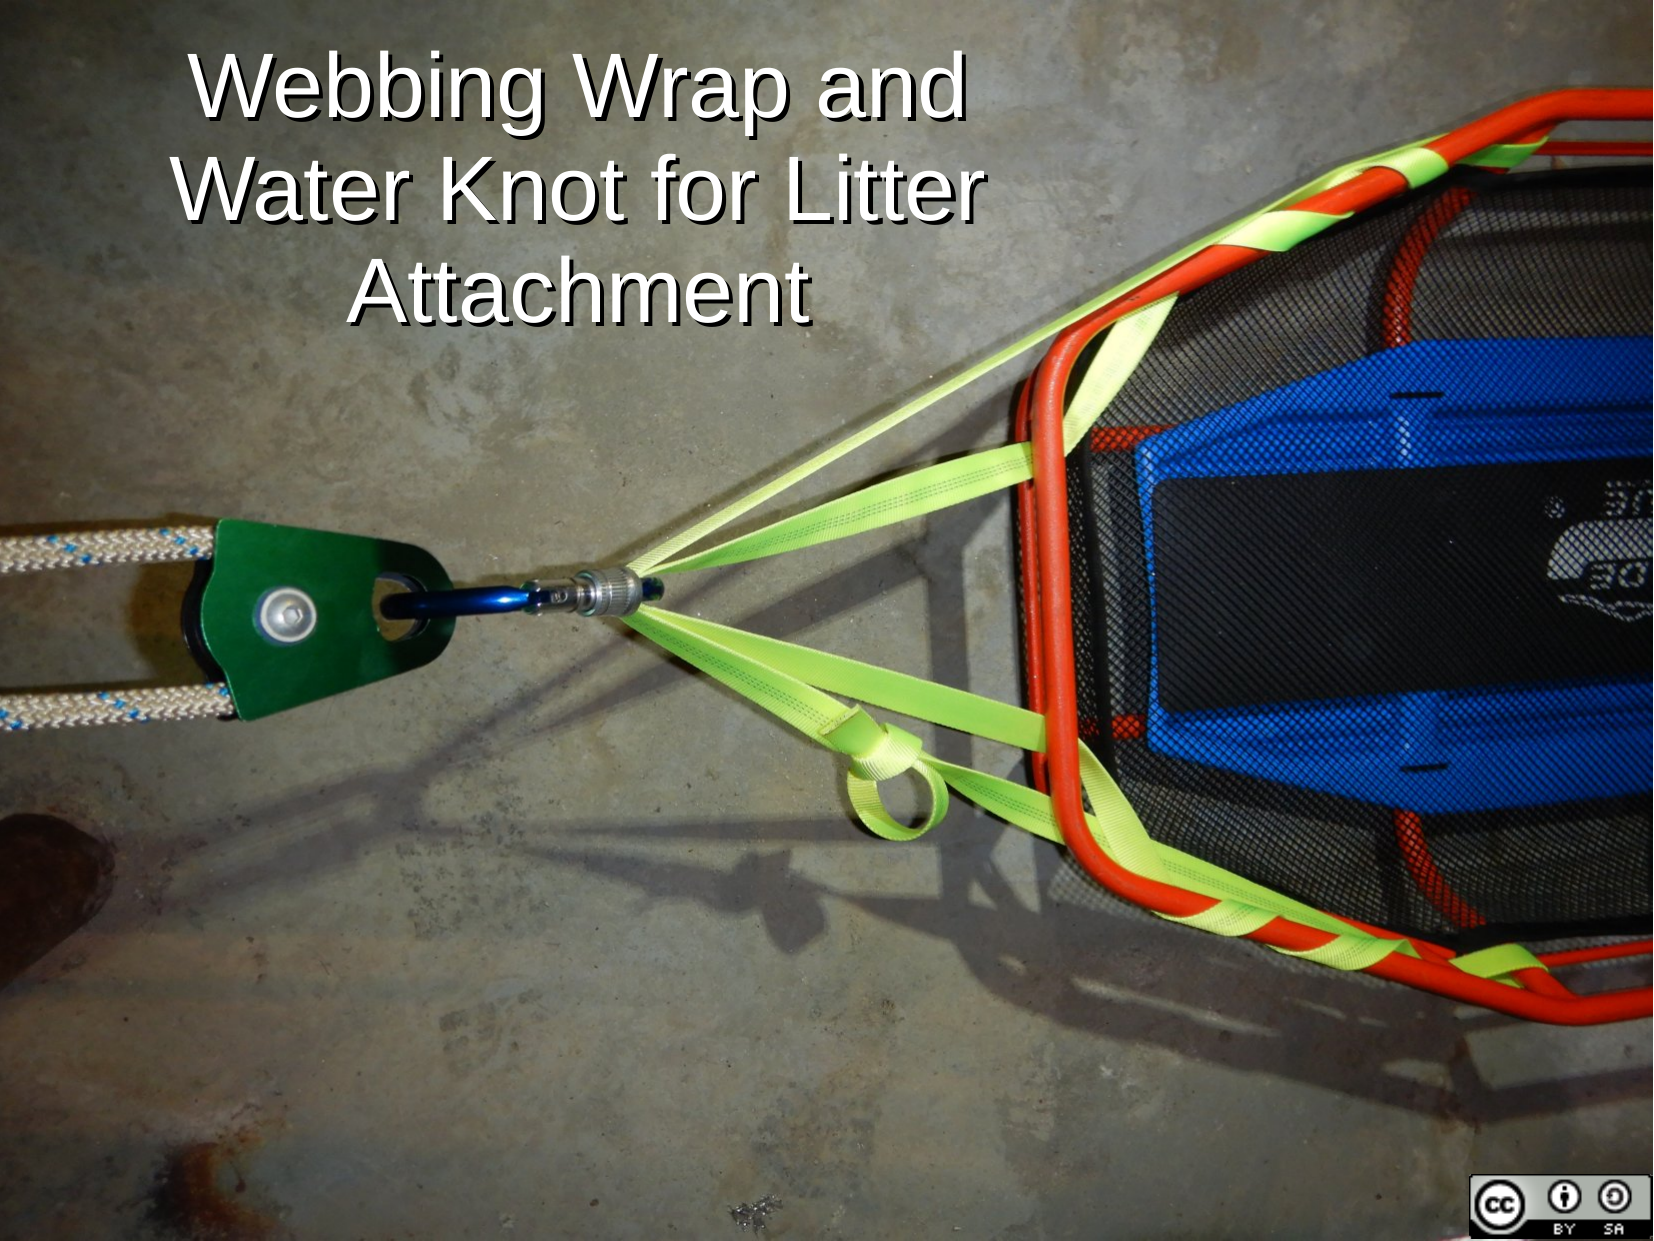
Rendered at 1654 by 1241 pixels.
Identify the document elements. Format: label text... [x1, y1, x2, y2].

picture [0, 0, 1653, 1241]
title Webbing Wrap and Water Knot for Litter Attachment [64, 34, 1093, 343]
